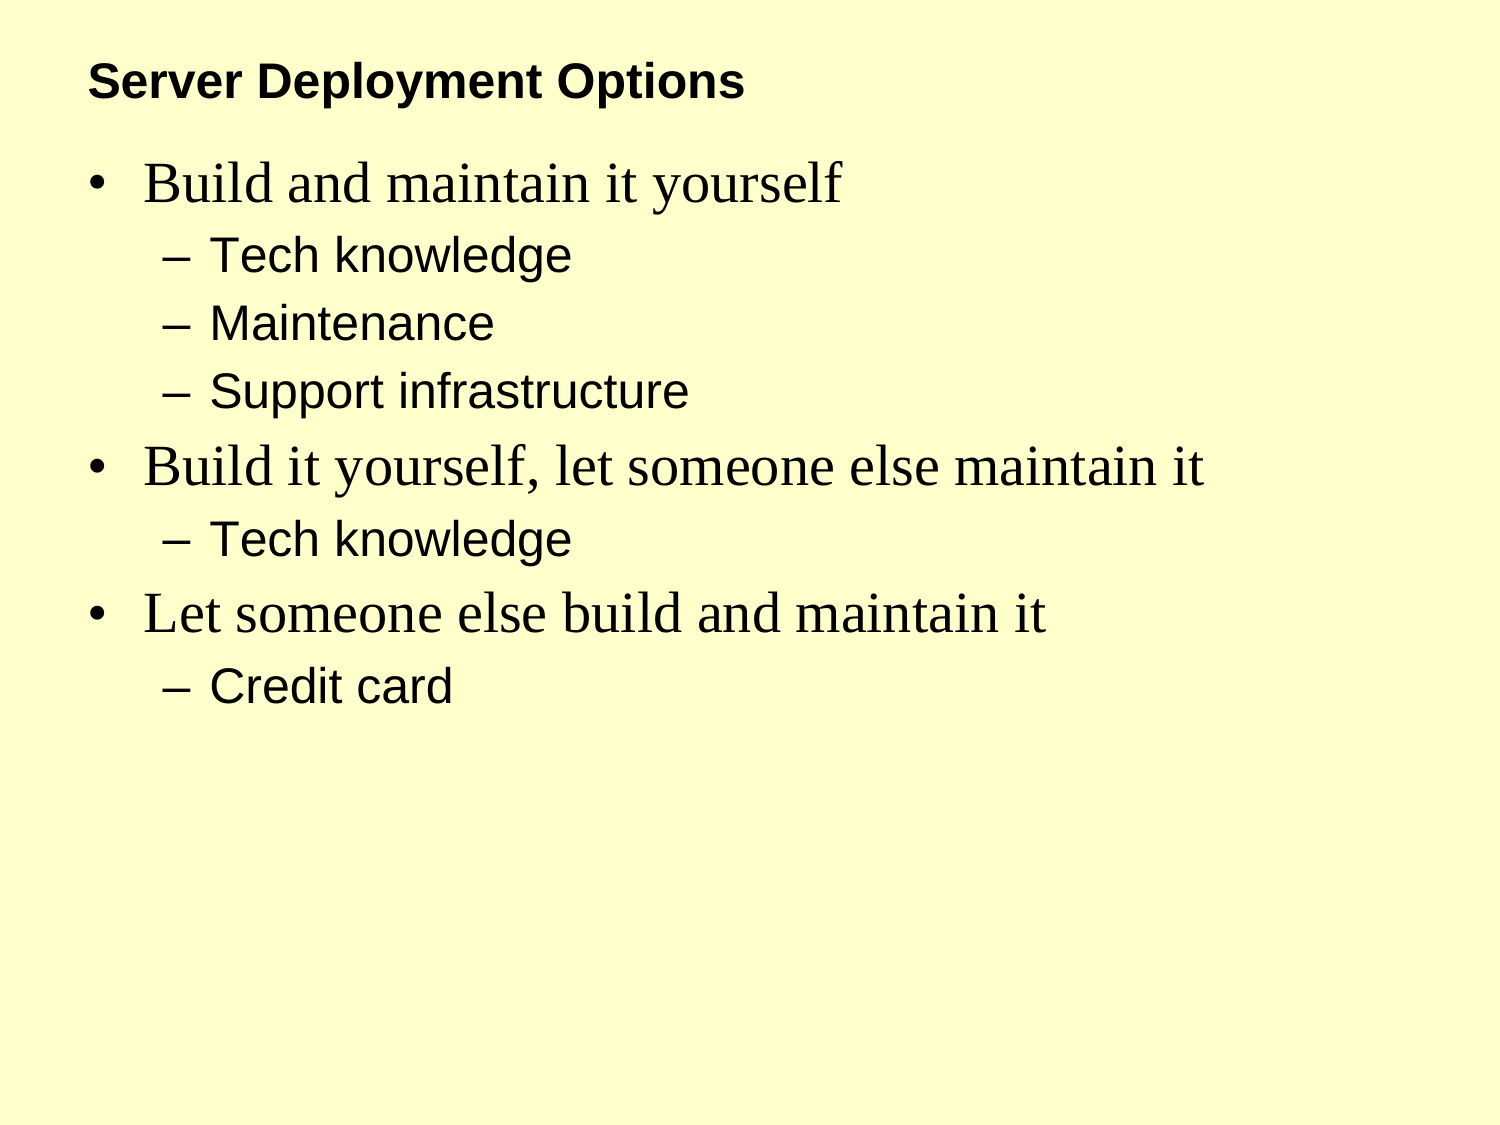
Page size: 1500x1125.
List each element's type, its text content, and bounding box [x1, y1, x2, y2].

title Server Deployment Options [87, 37, 1500, 126]
list Build and maintain it yourself Tech knowledge Maintenance Support infrastructure Build it yourself, let someone else maintain it Tech knowledge Let someone else build and maintain it Credit card [87, 149, 1460, 878]
